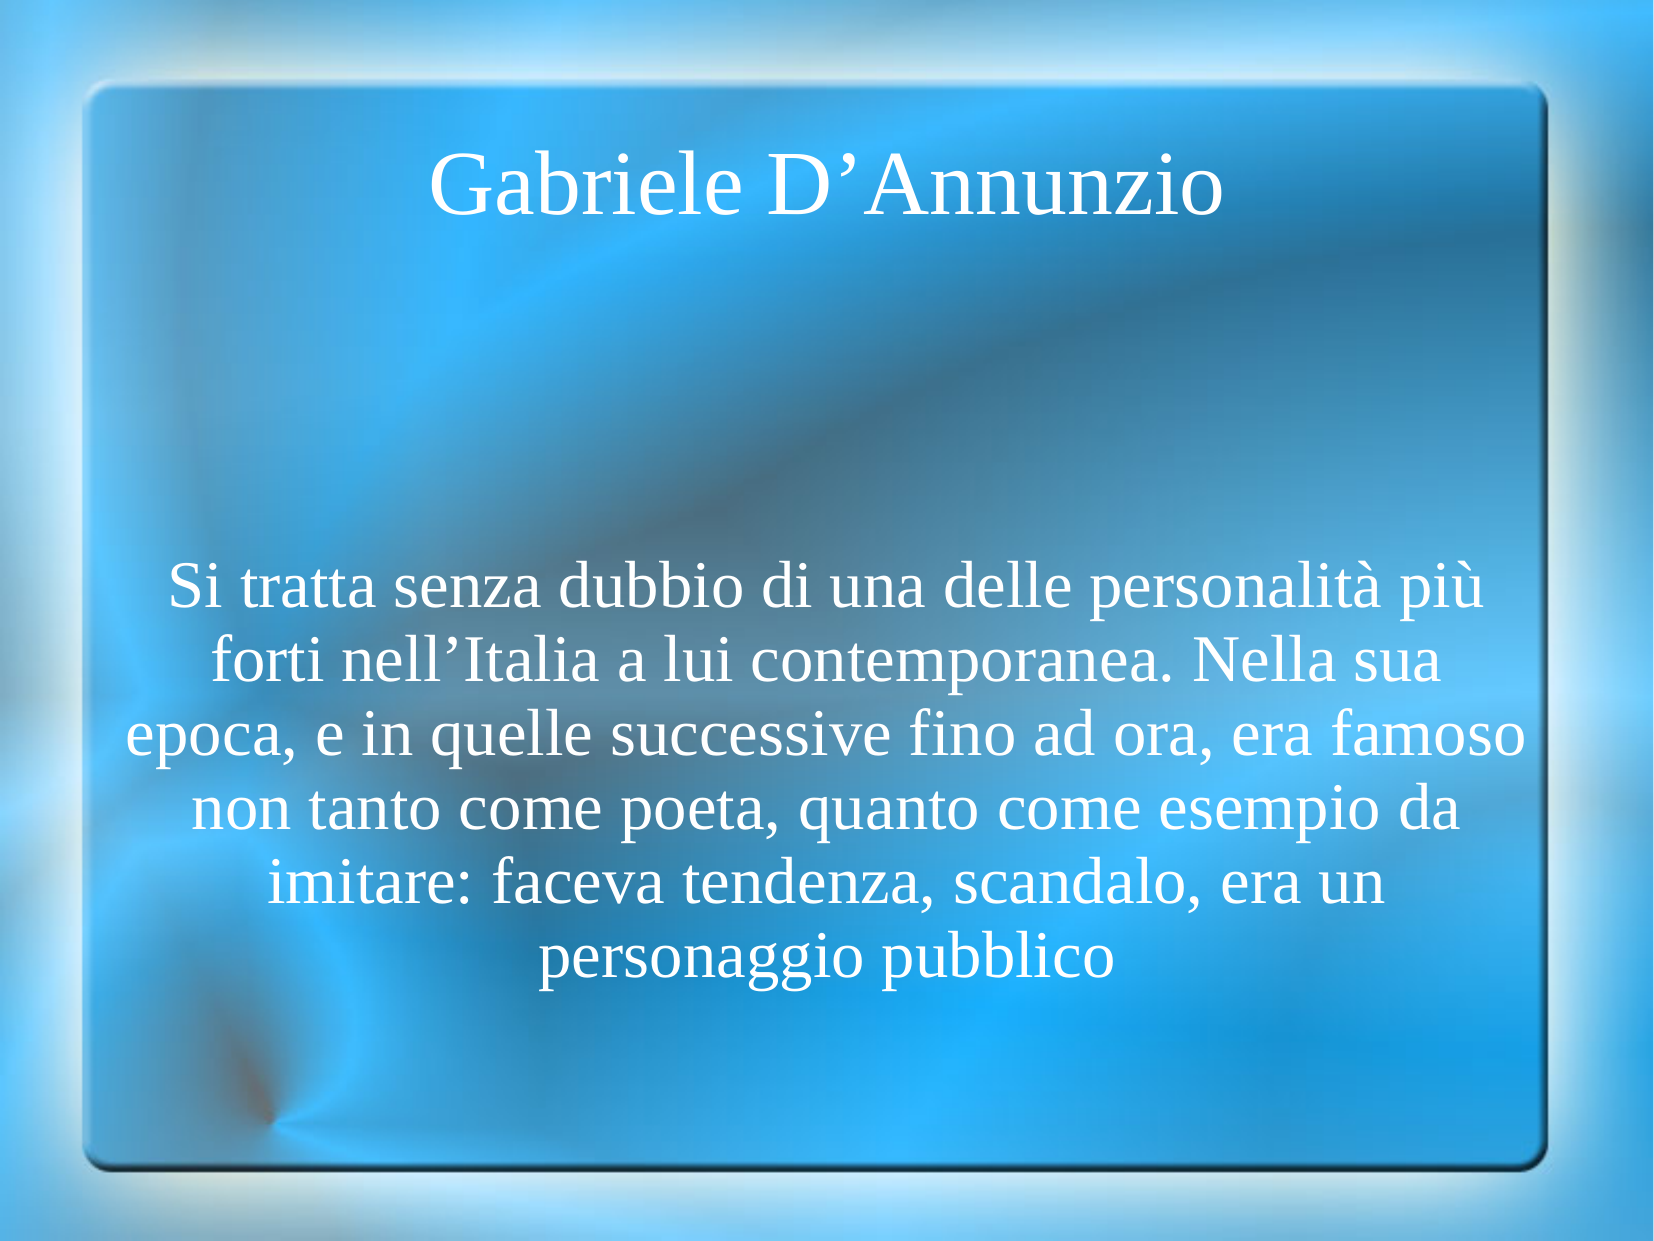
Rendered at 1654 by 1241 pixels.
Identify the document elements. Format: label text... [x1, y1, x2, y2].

title Gabriele D’Annunzio [121, 132, 1534, 235]
subtitle Si tratta senza dubbio di una delle personalità più forti nell’Italia a lui contemporanea. Nella sua epoca, e in quelle successive fino ad ora, era famoso non tanto come poeta, quanto come esempio da imitare: faceva tendenza, scandalo, era un personaggio pubblico [121, 413, 1534, 1127]
picture [0, 0, 1654, 1241]
